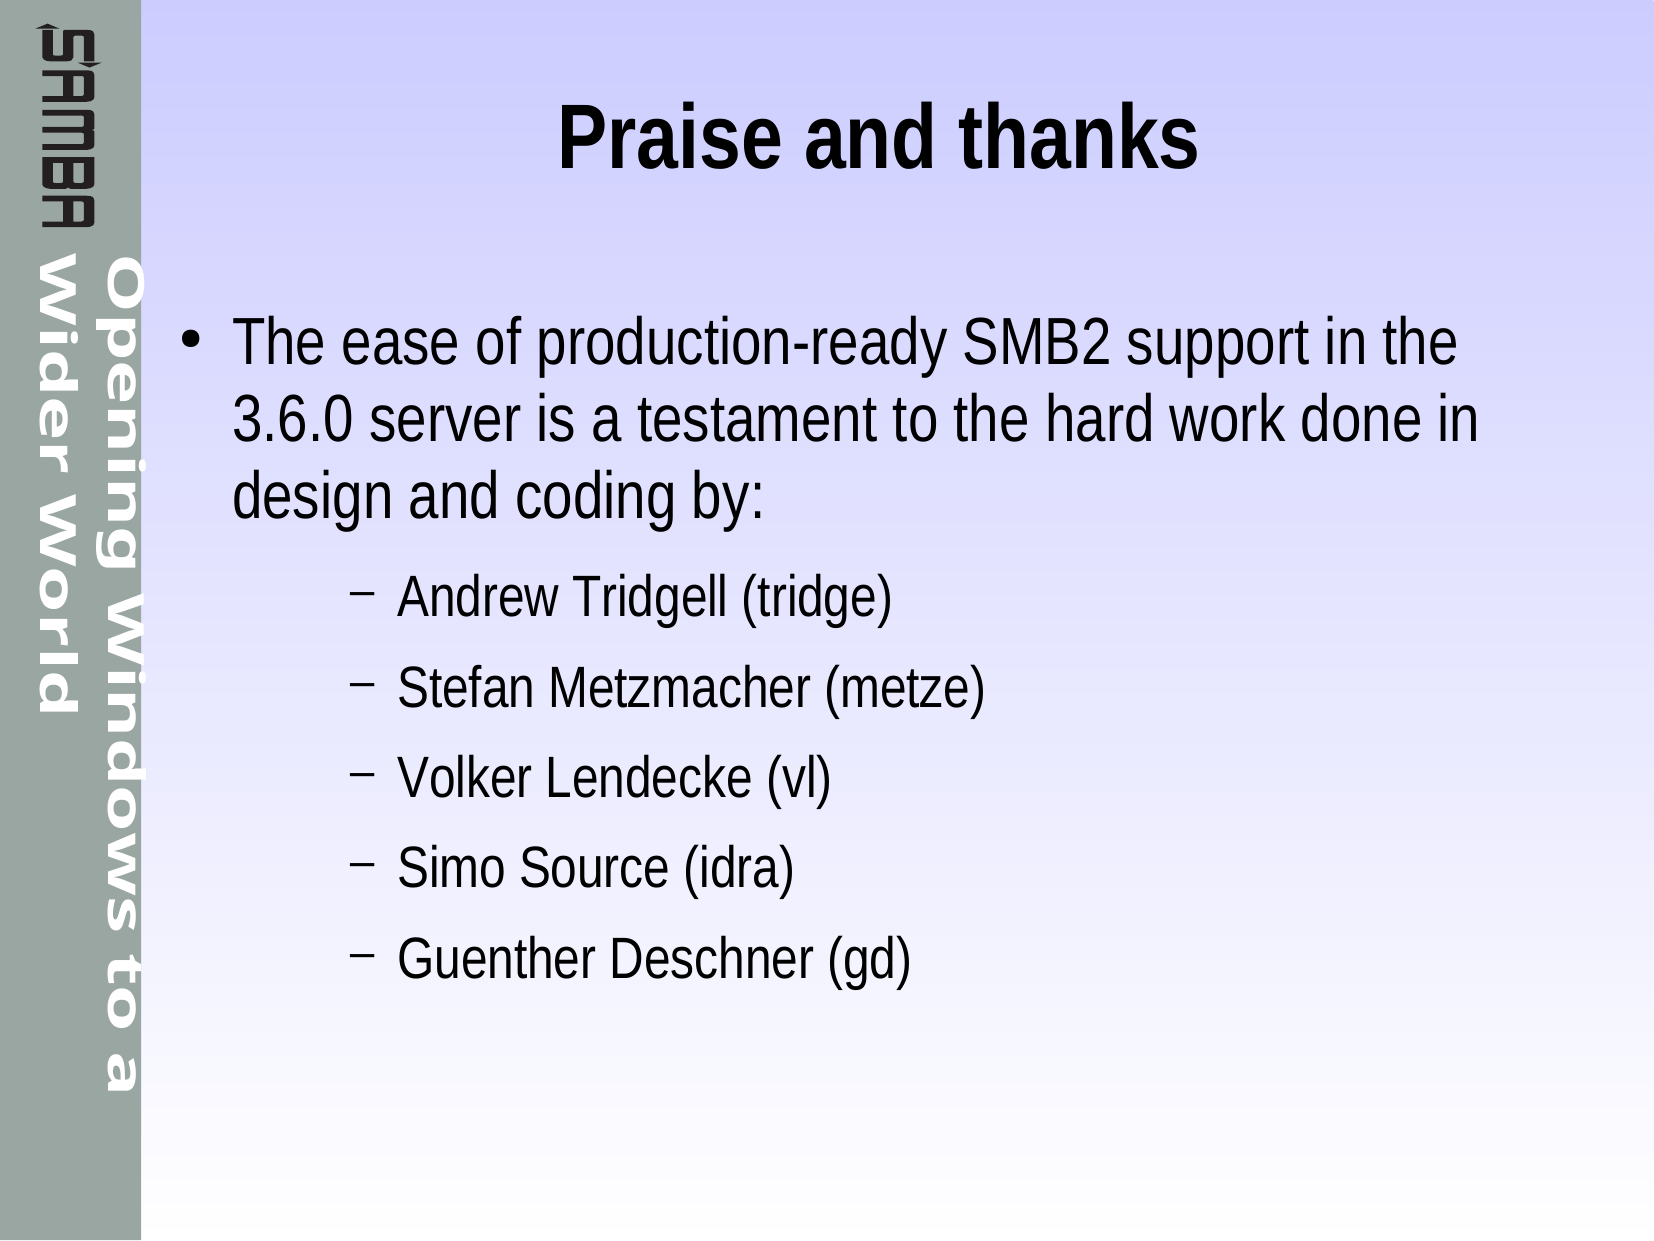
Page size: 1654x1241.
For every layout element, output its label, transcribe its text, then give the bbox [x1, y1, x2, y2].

list The ease of production-ready SMB2 support in the 3.6.0 server is a testament to the hard work done in design and coding by: Andrew Tridgell (tridge) Stefan Metzmacher (metze) Volker Lendecke (vl) Simo Source (idra) Guenther Deschner (gd) [161, 302, 1574, 1211]
title Praise and thanks [173, 31, 1586, 239]
